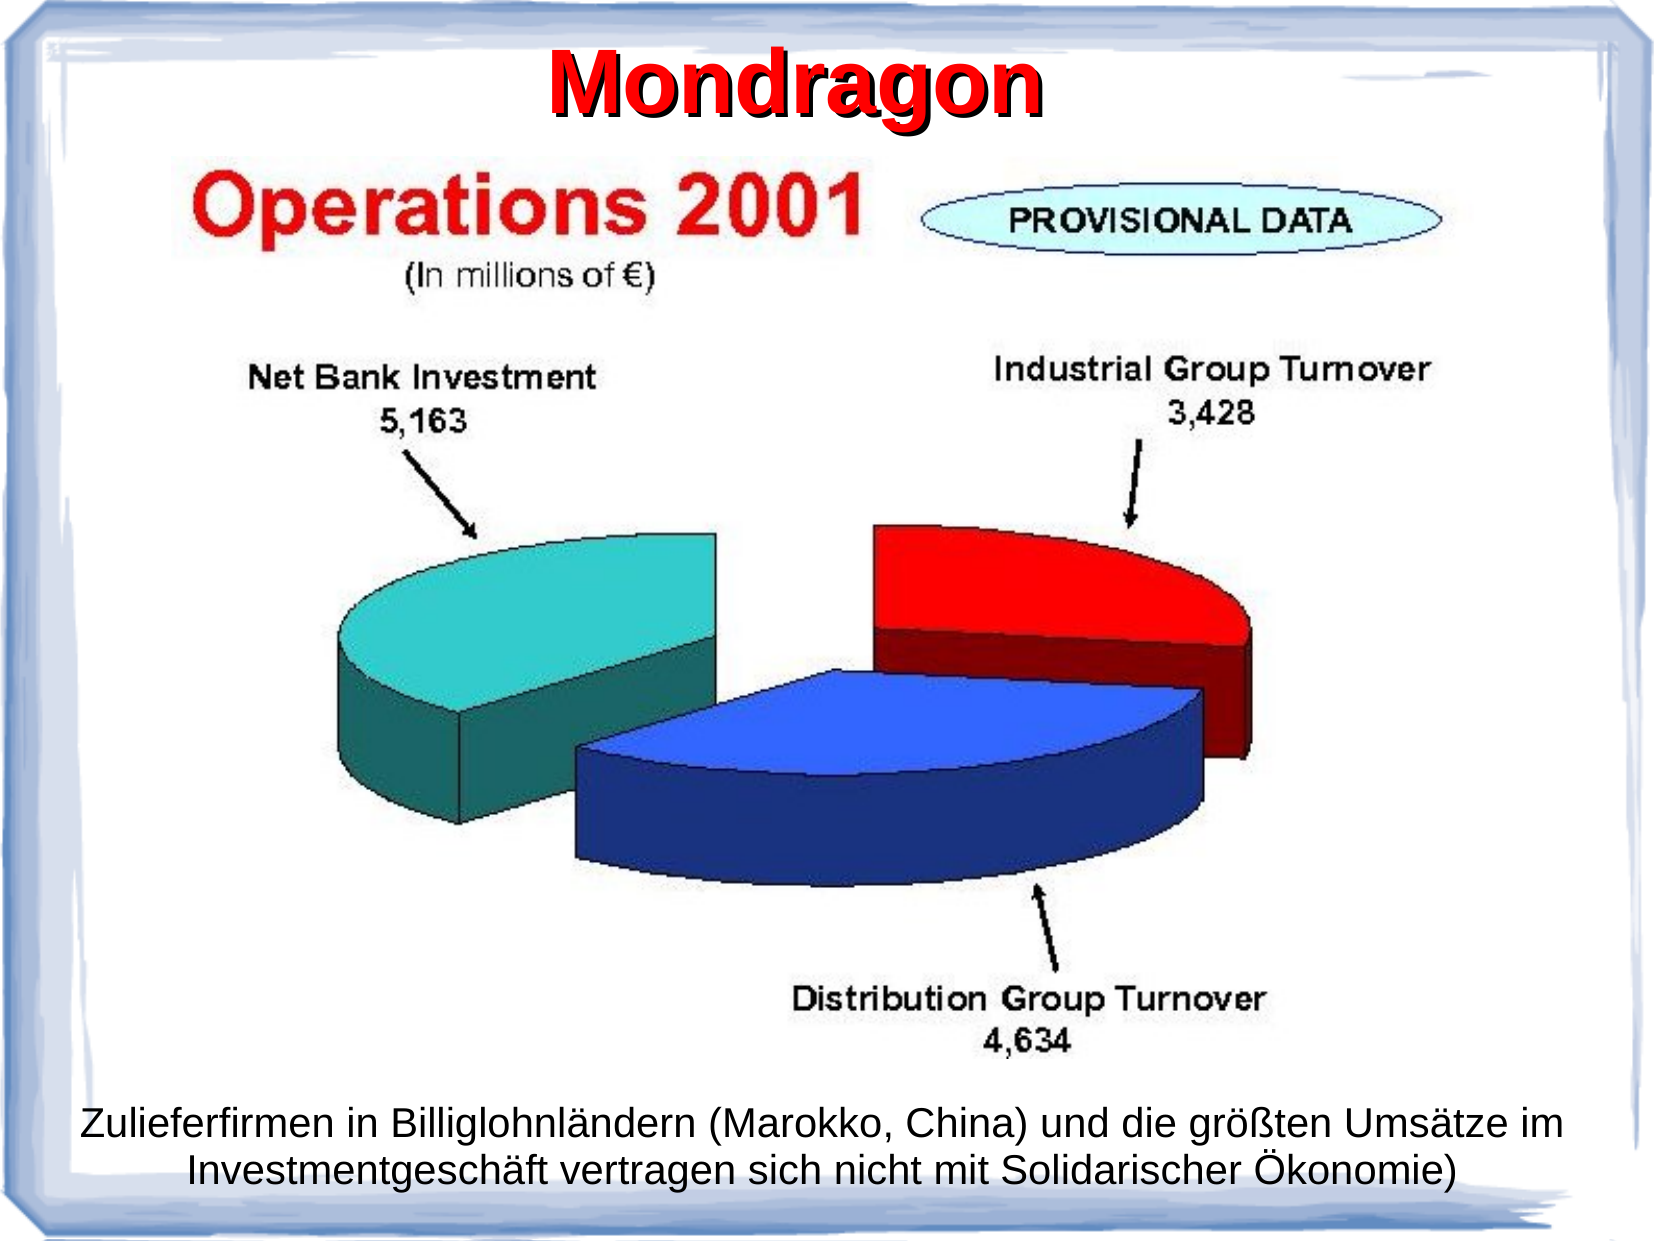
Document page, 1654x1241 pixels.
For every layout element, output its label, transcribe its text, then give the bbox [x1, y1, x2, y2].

text_box Zulieferfirmen in Billiglohnländern (Marokko, China) und die größten Umsätze im Investmentgeschäft vertragen sich nicht mit Solidarischer Ökonomie) [64, 1092, 1581, 1201]
picture [0, 0, 1654, 1241]
text_box Mondragon [531, 23, 1061, 141]
